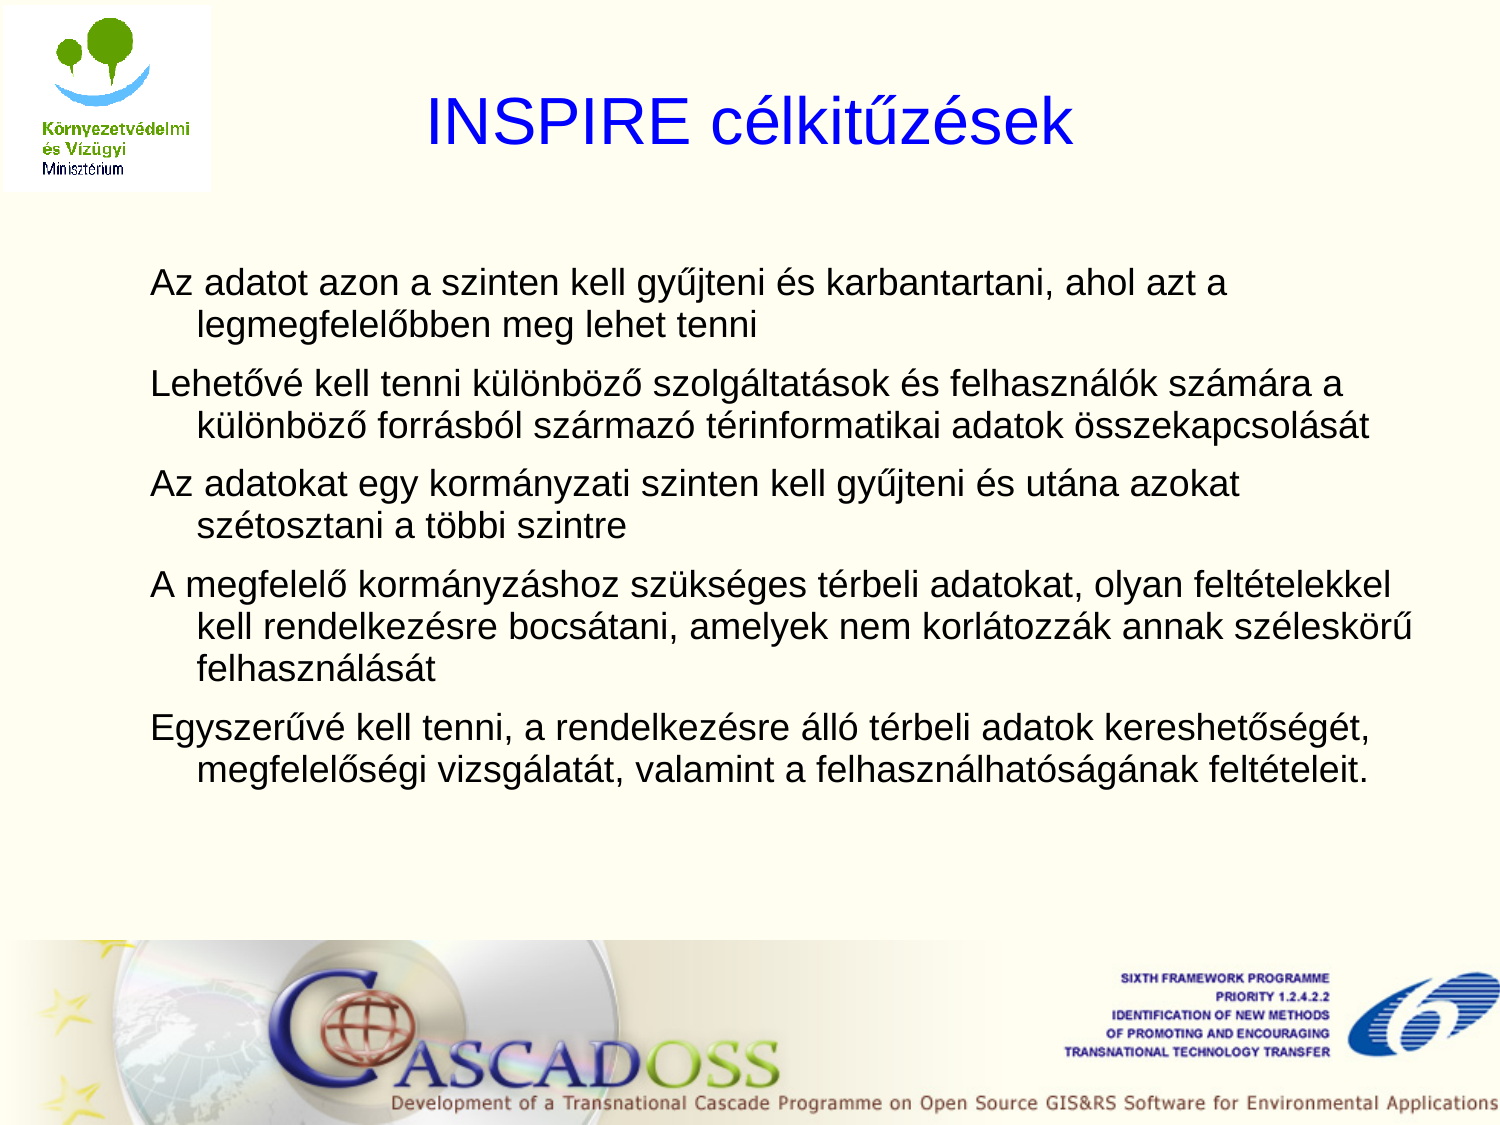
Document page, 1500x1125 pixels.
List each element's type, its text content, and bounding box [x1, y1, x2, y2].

picture [3, 5, 211, 192]
picture [0, 940, 1500, 1125]
title INSPIRE célkitűzések [75, 28, 1425, 207]
list Az adatot azon a szinten kell gyűjteni és karbantartani, ahol azt a legmegfelelőbben meg lehet tenni Lehetővé kell tenni különböző szolgáltatások és felhasználók számára a különböző forrásból származó térinformatikai adatok összekapcsolását Az adatokat egy kormányzati szinten kell gyűjteni és utána azokat szétosztani a többi szintre A megfelelő kormányzáshoz szükséges térbeli adatokat, olyan feltételekkel kell rendelkezésre bocsátani, amelyek nem korlátozzák annak széleskörű felhasználását Egyszerűvé kell tenni, a rendelkezésre álló térbeli adatok kereshetőségét, megfelelőségi vizsgálatát, valamint a felhasználhatóságának feltételeit. [75, 207, 1425, 906]
